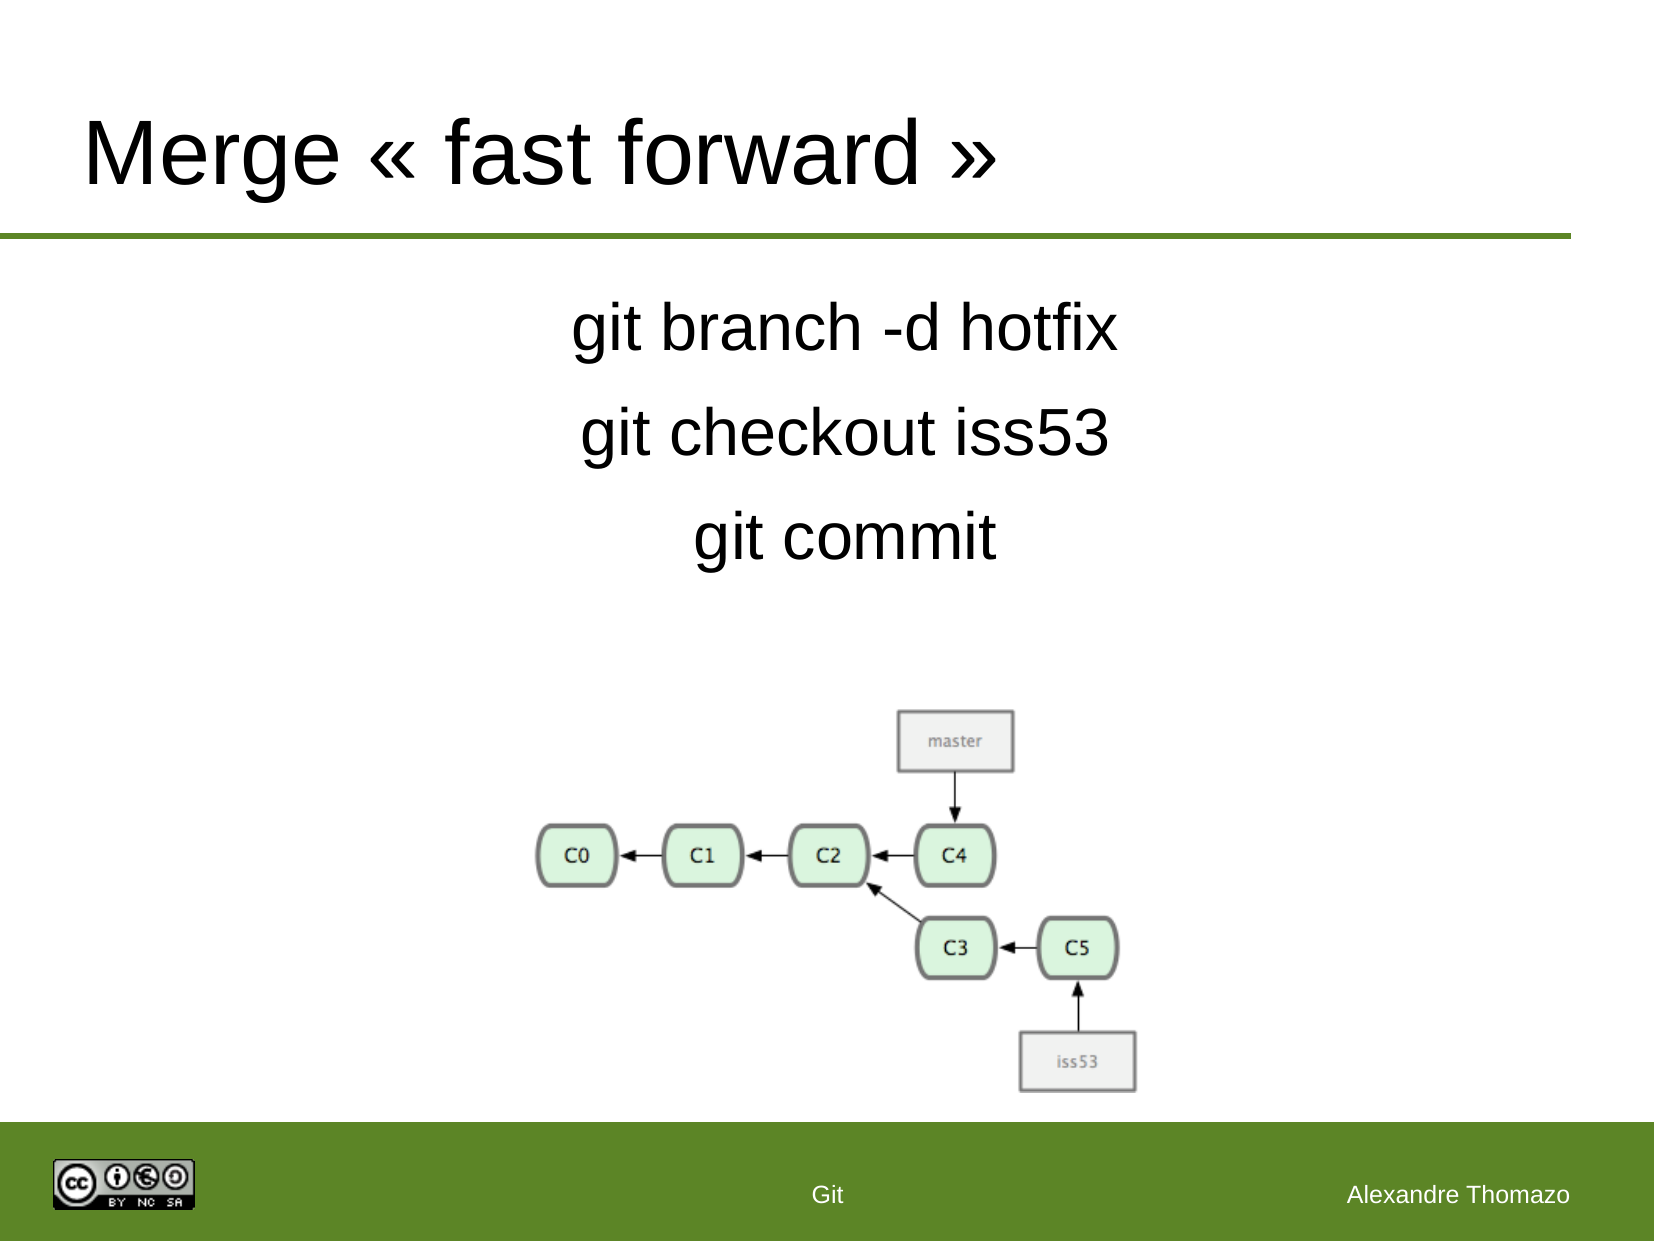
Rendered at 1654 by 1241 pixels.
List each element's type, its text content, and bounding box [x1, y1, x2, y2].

list git branch -d hotfix git checkout iss53 git commit [82, 290, 1538, 1010]
picture [532, 708, 1139, 1093]
picture [53, 1159, 195, 1210]
title Merge « fast forward » [82, 49, 1571, 257]
